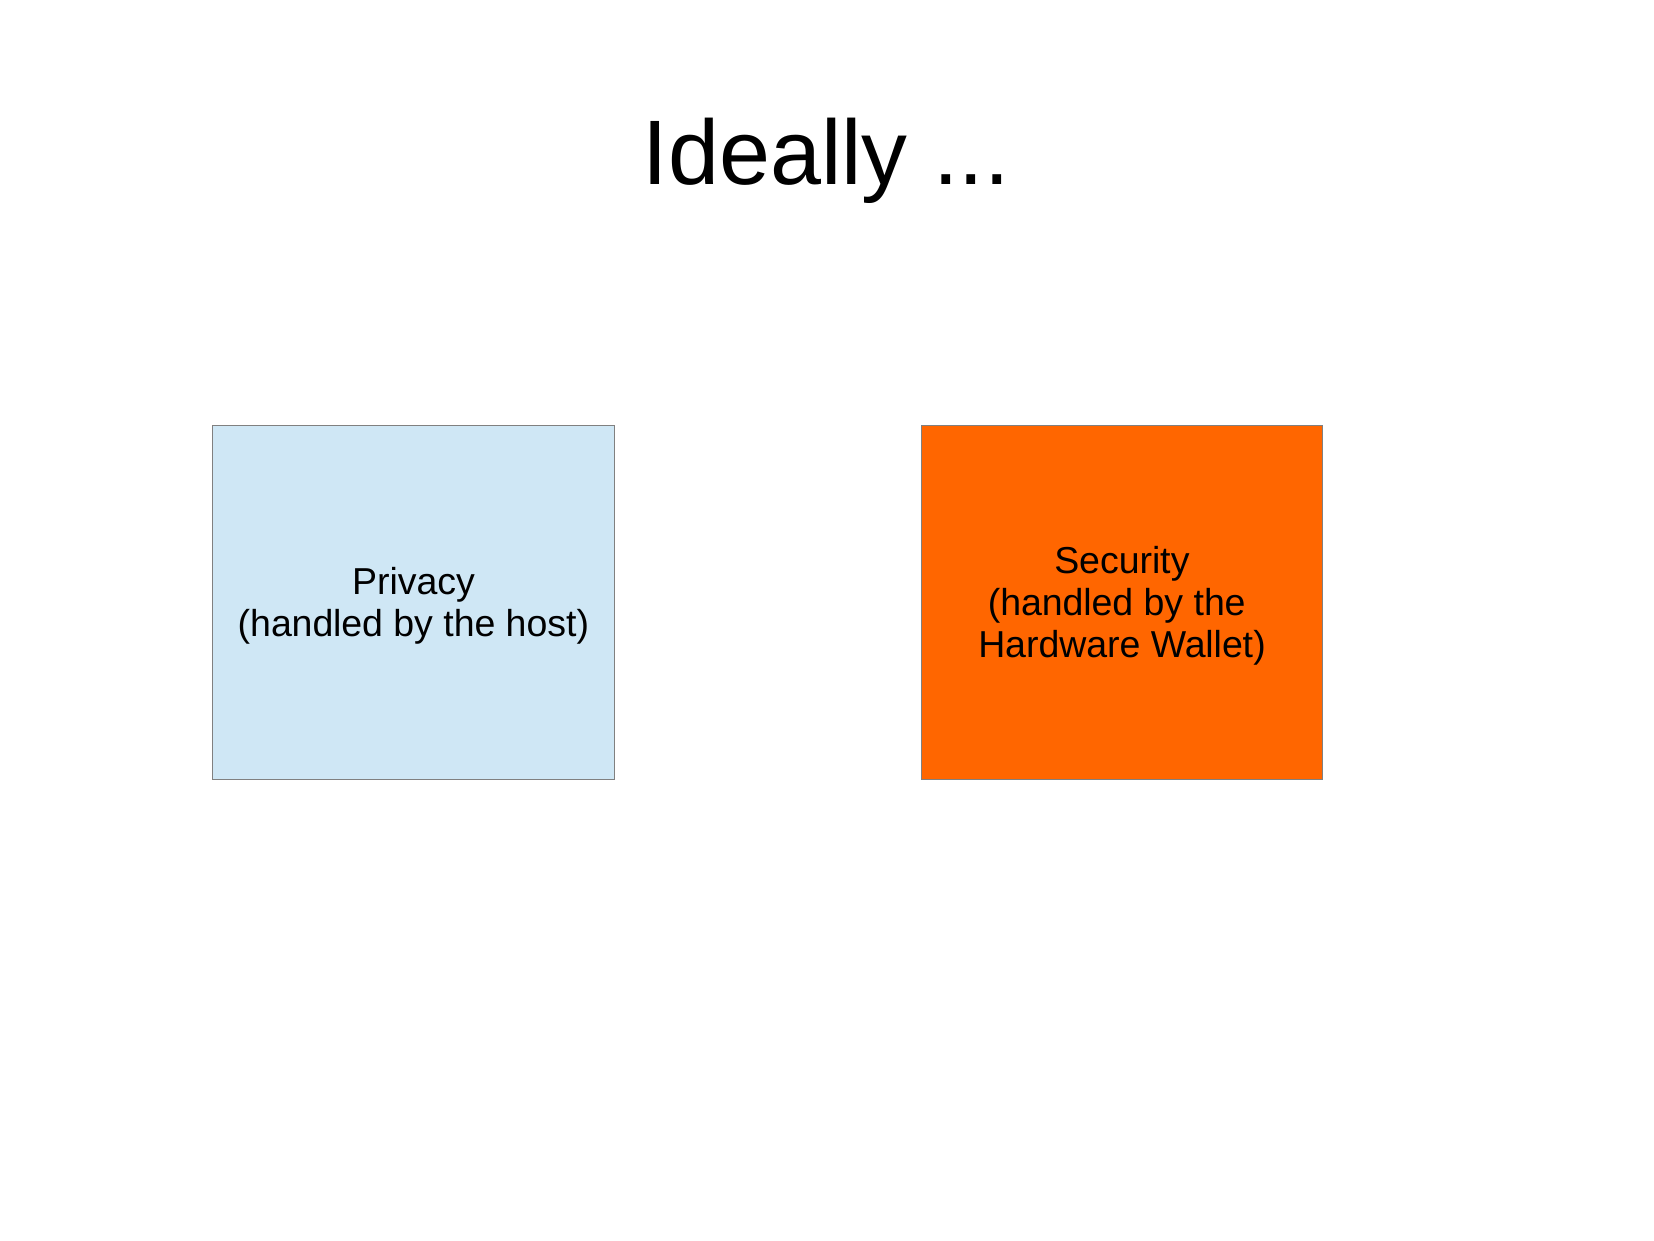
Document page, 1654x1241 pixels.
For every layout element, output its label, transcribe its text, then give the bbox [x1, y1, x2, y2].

title Ideally ... [82, 49, 1571, 257]
text_box Security (handled by the Hardware Wallet) [921, 425, 1323, 780]
text_box Privacy (handled by the host) [212, 425, 615, 780]
